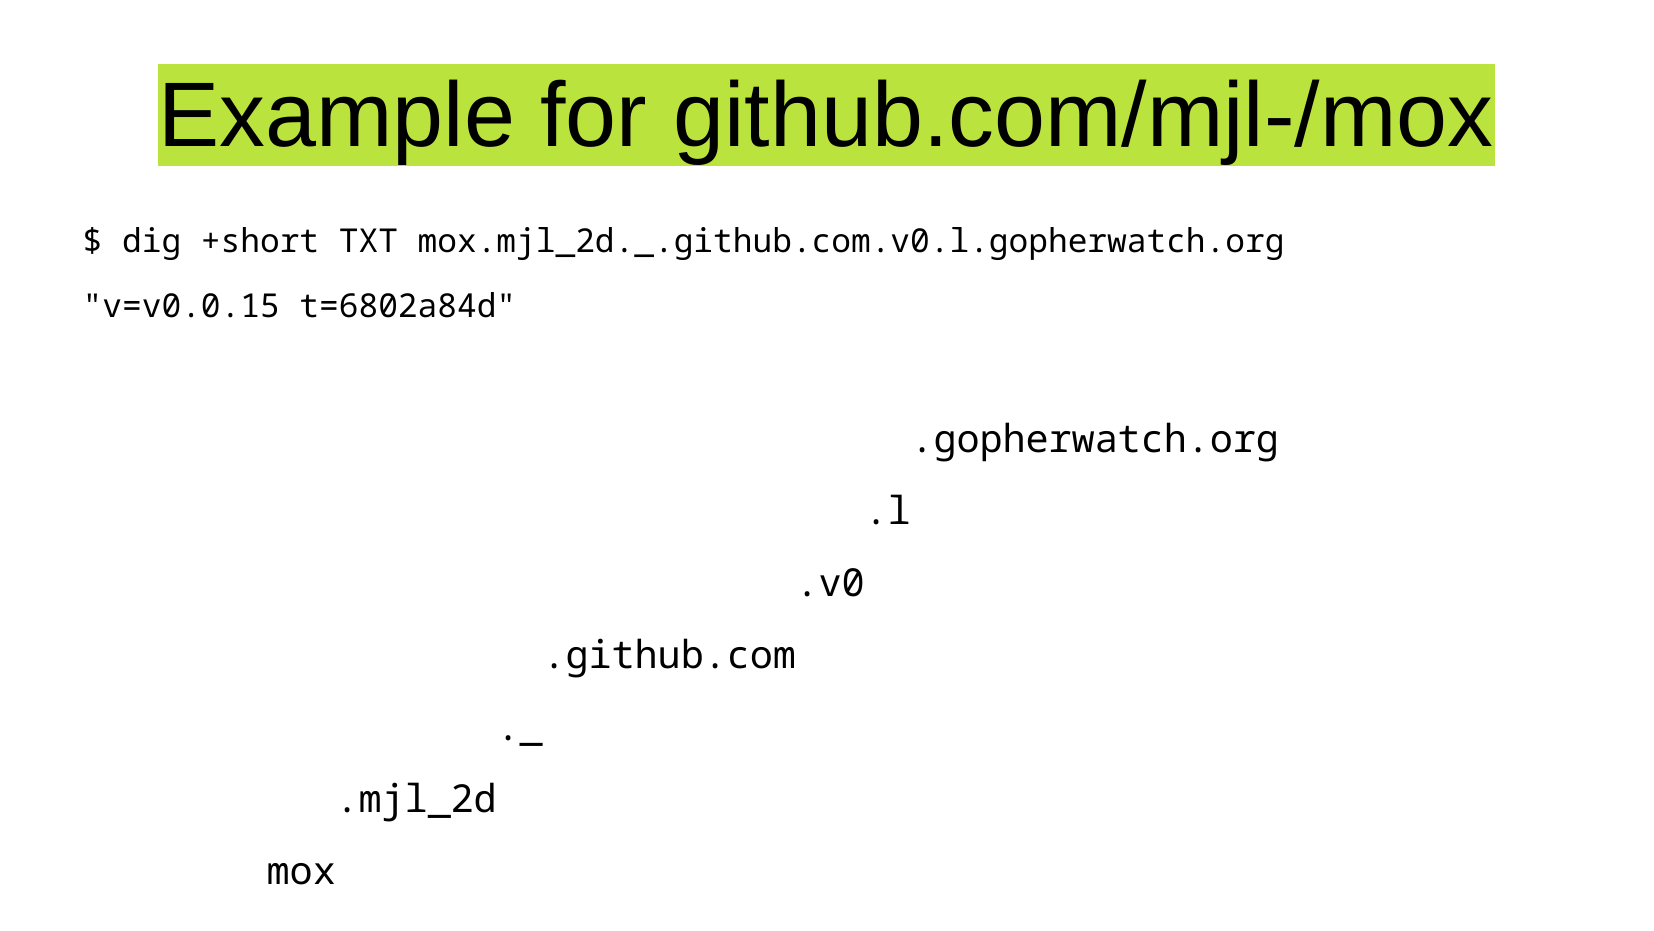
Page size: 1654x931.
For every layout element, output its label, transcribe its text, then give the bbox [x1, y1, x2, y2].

list $ dig +short TXT mox.mjl_2d._.github.com.v0.l.gopherwatch.org "v=v0.0.15 t=6802a84d" .gopherwatch.org .l .v0 .github.com ._ .mjl_2d mox [82, 217, 1571, 901]
title Example for github.com/mjl-/mox [82, 37, 1571, 193]
